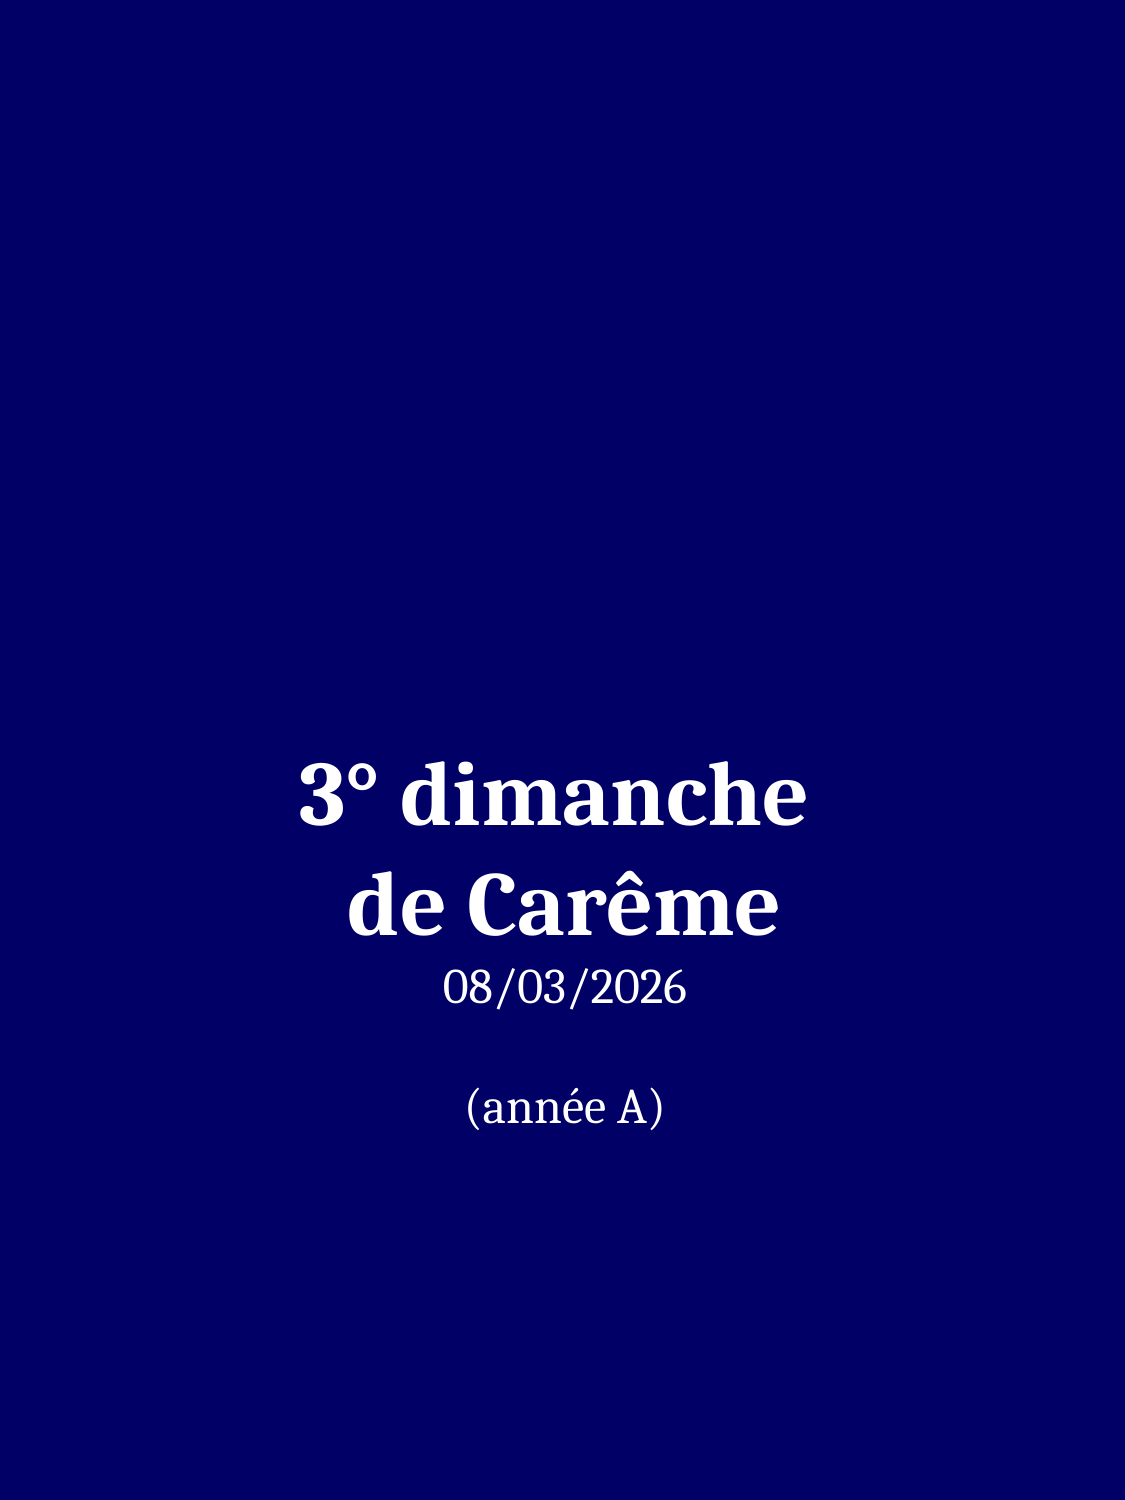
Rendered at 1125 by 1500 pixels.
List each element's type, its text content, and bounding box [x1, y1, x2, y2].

text_box 3° dimanche de Carême 08/03/2026 (année A) [277, 726, 853, 1201]
